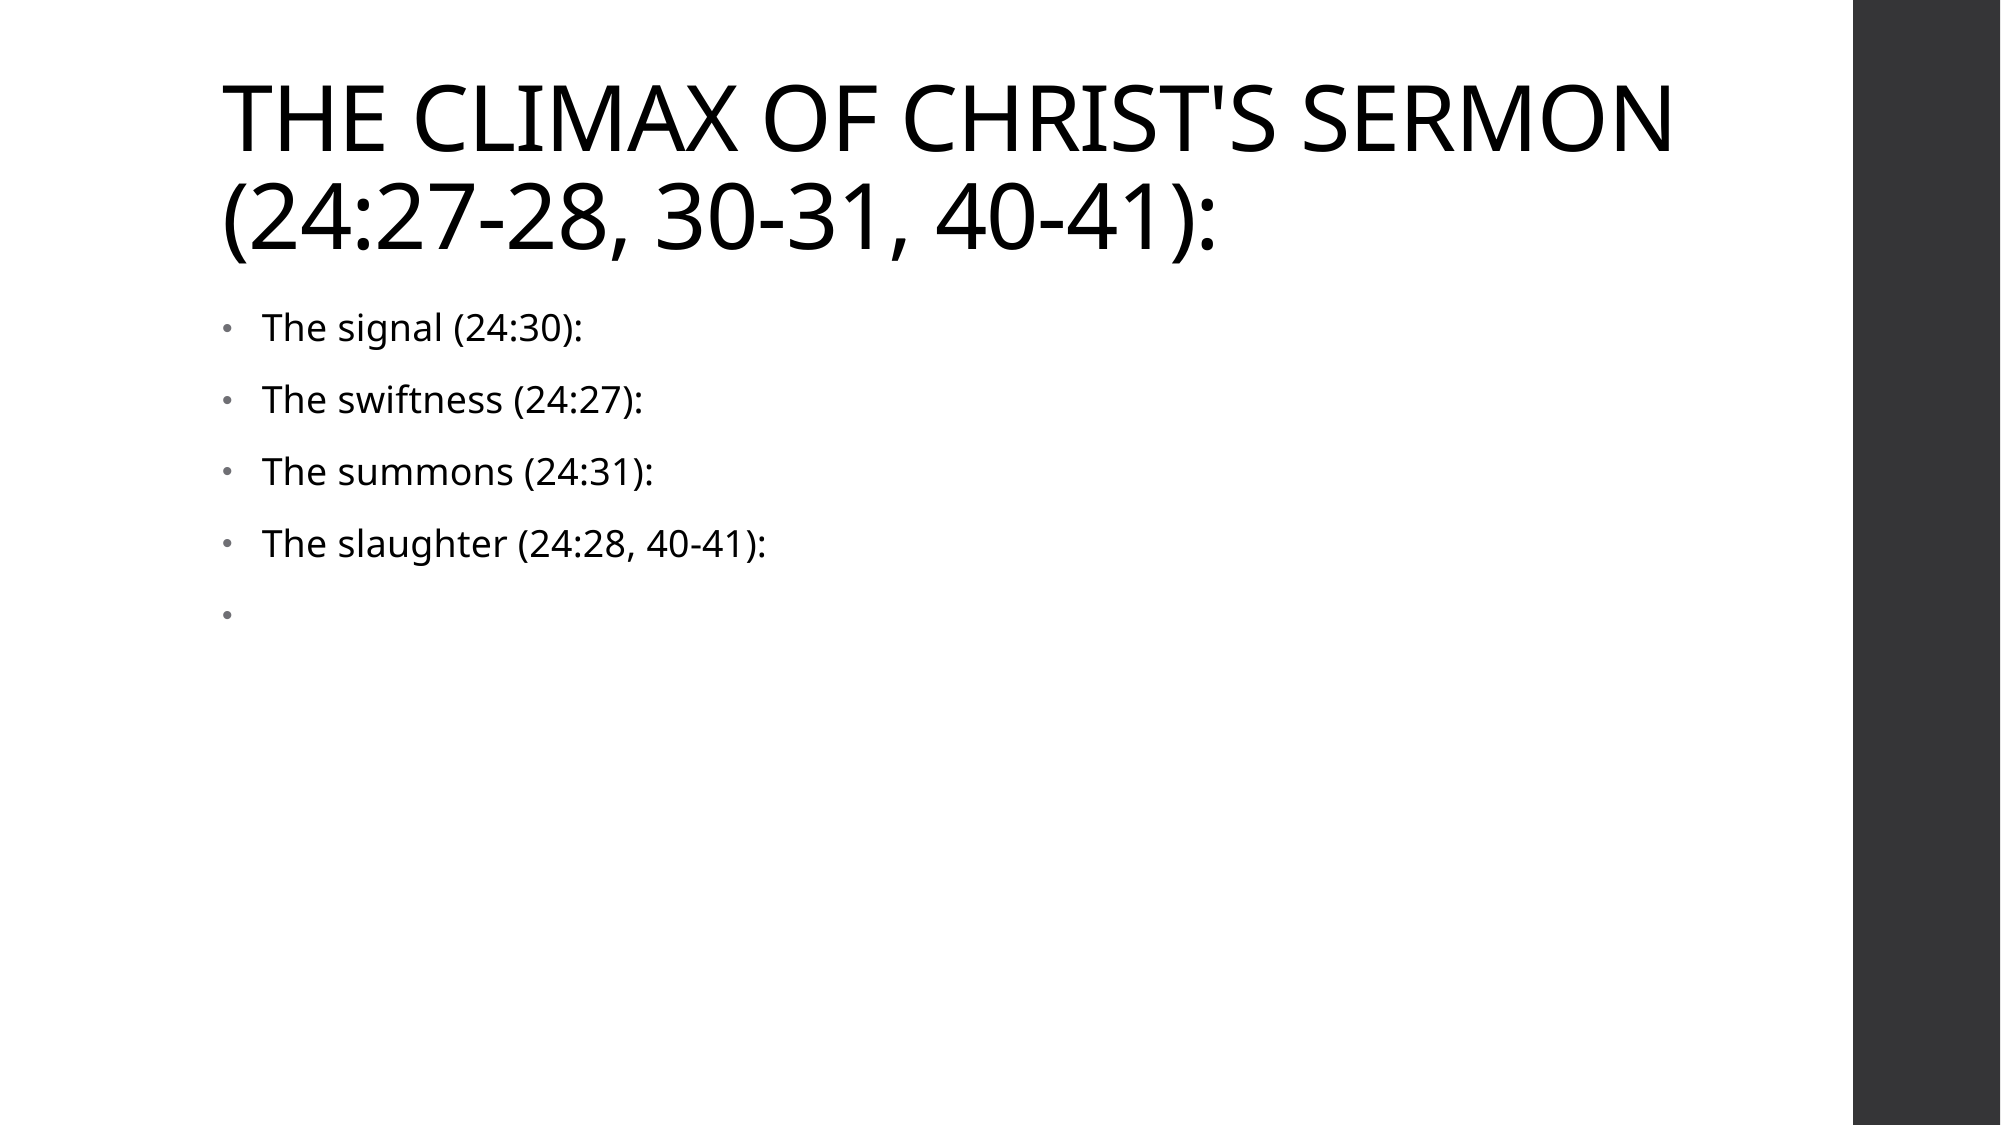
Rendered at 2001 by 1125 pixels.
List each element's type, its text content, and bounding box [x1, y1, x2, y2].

title THE CLIMAX OF CHRIST'S SERMON (24:27-28, 30-31, 40-41): [206, 60, 1797, 278]
list The signal (24:30): The swiftness (24:27): The summons (24:31): The slaughter (24:28, 40-41): [206, 299, 1617, 1014]
